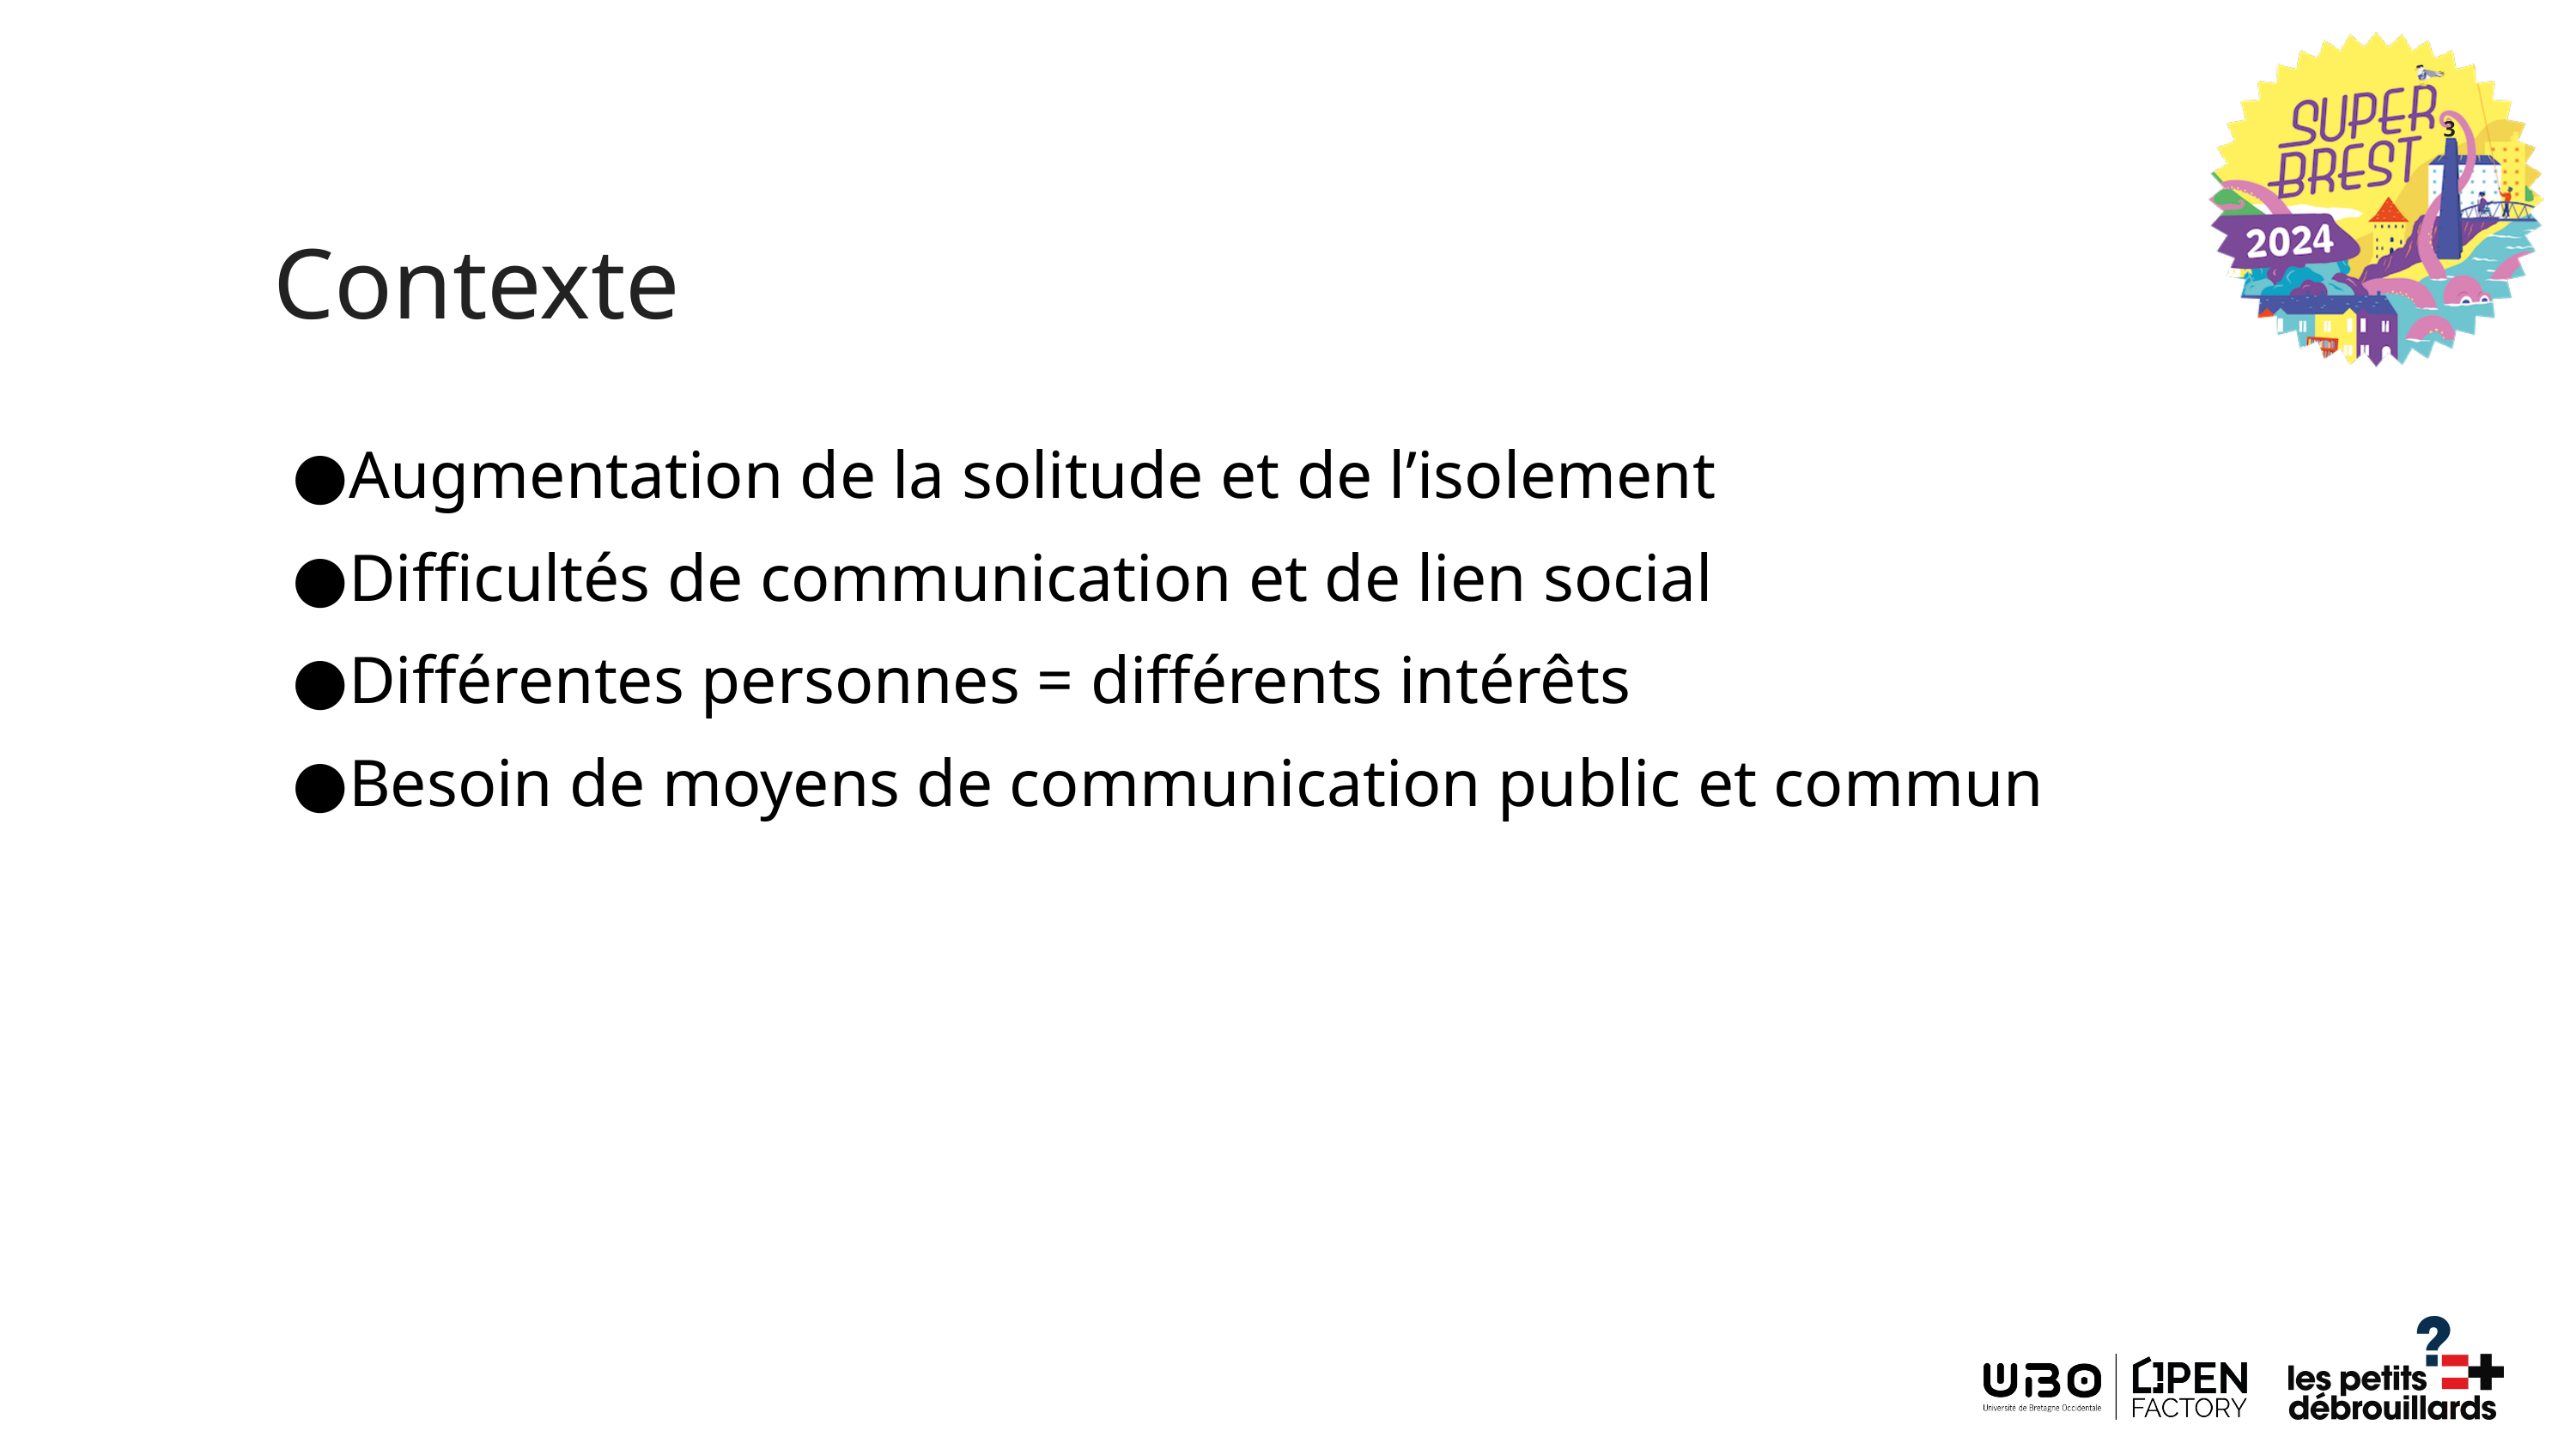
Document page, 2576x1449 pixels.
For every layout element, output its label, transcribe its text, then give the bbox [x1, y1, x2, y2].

picture [1984, 1354, 2247, 1420]
title Contexte [273, 217, 1741, 434]
picture [2288, 1316, 2504, 1420]
slide_number <numéro> [2307, 93, 2456, 145]
picture [2176, 0, 2576, 400]
list Augmentation de la solitude et de l’isolement Difficultés de communication et de lien social Différentes personnes = différents intérêts Besoin de moyens de communication public et commun [275, 433, 2188, 1122]
